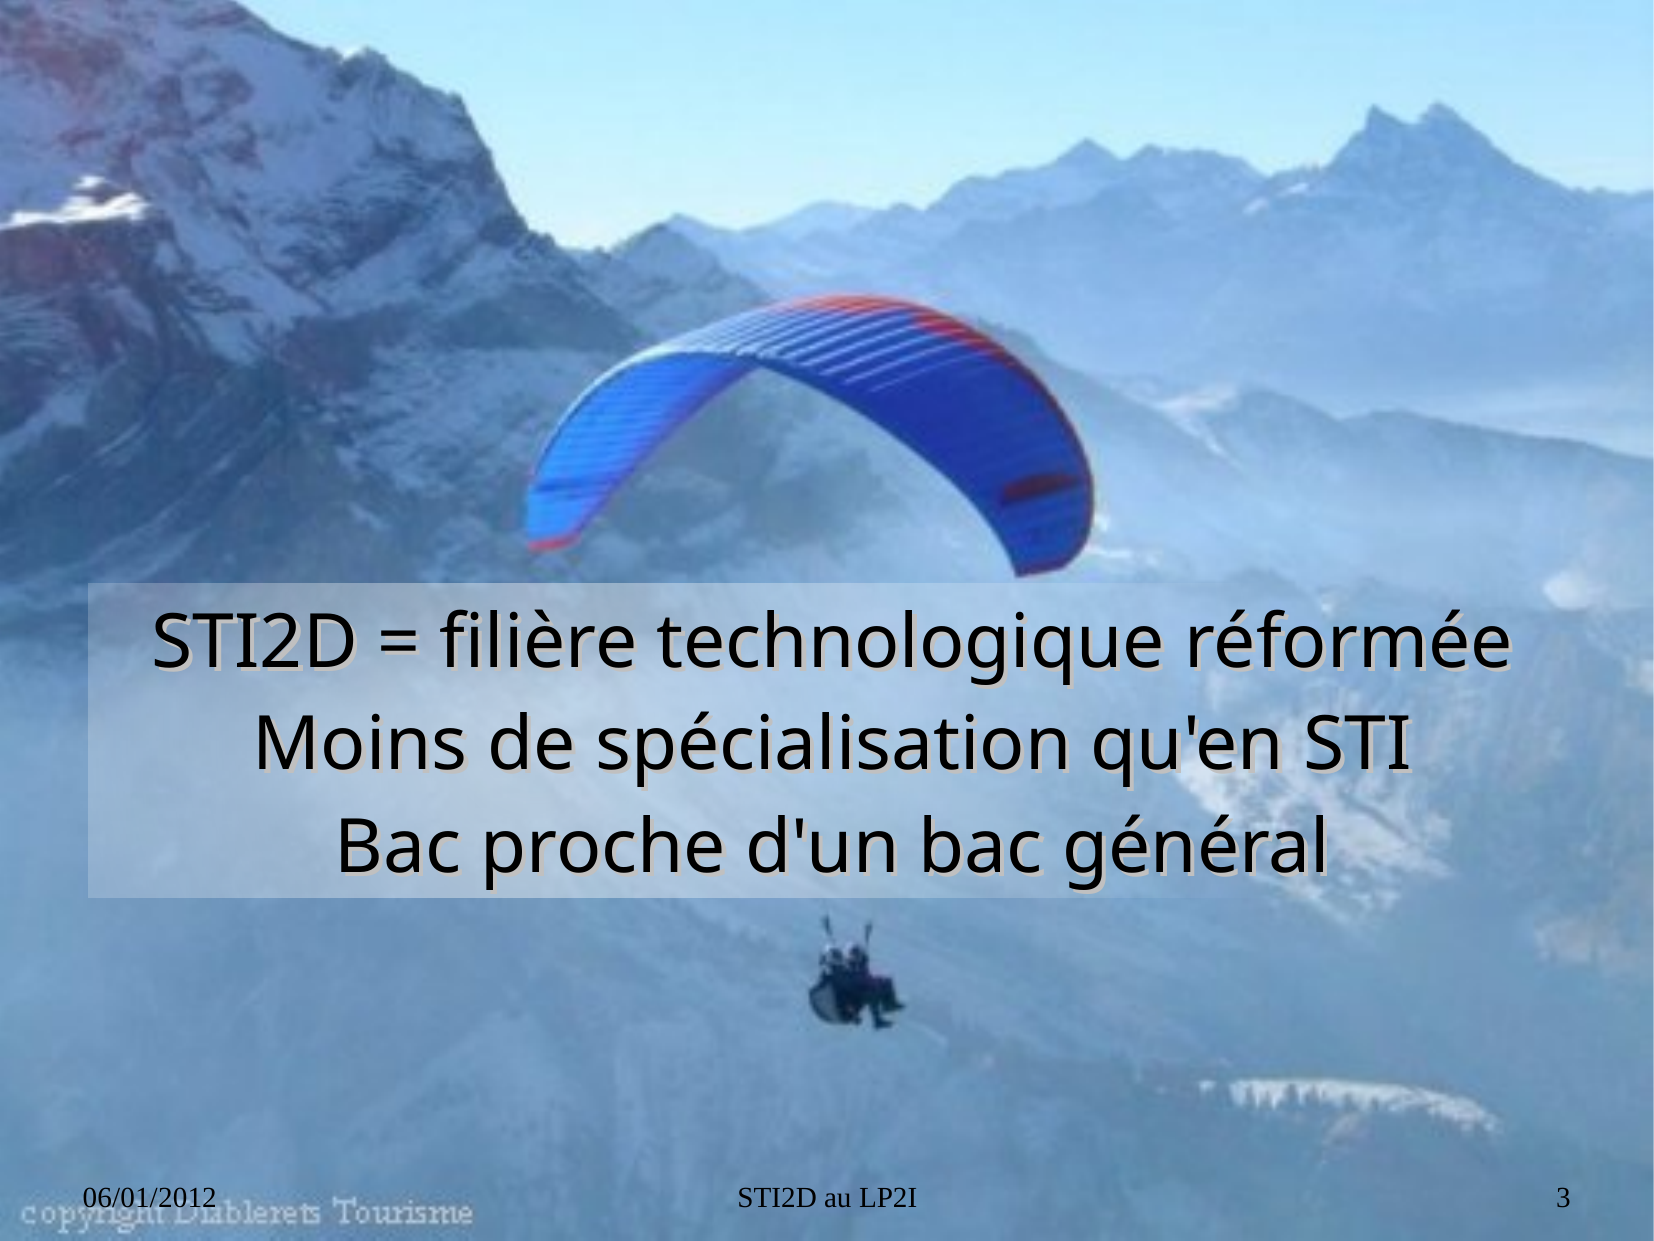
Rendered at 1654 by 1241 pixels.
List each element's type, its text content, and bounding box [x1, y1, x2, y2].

subtitle STI2D = filière technologique réformée Moins de spécialisation qu'en STI Bac proche d'un bac général [88, 583, 1577, 898]
picture [0, 0, 1654, 1241]
